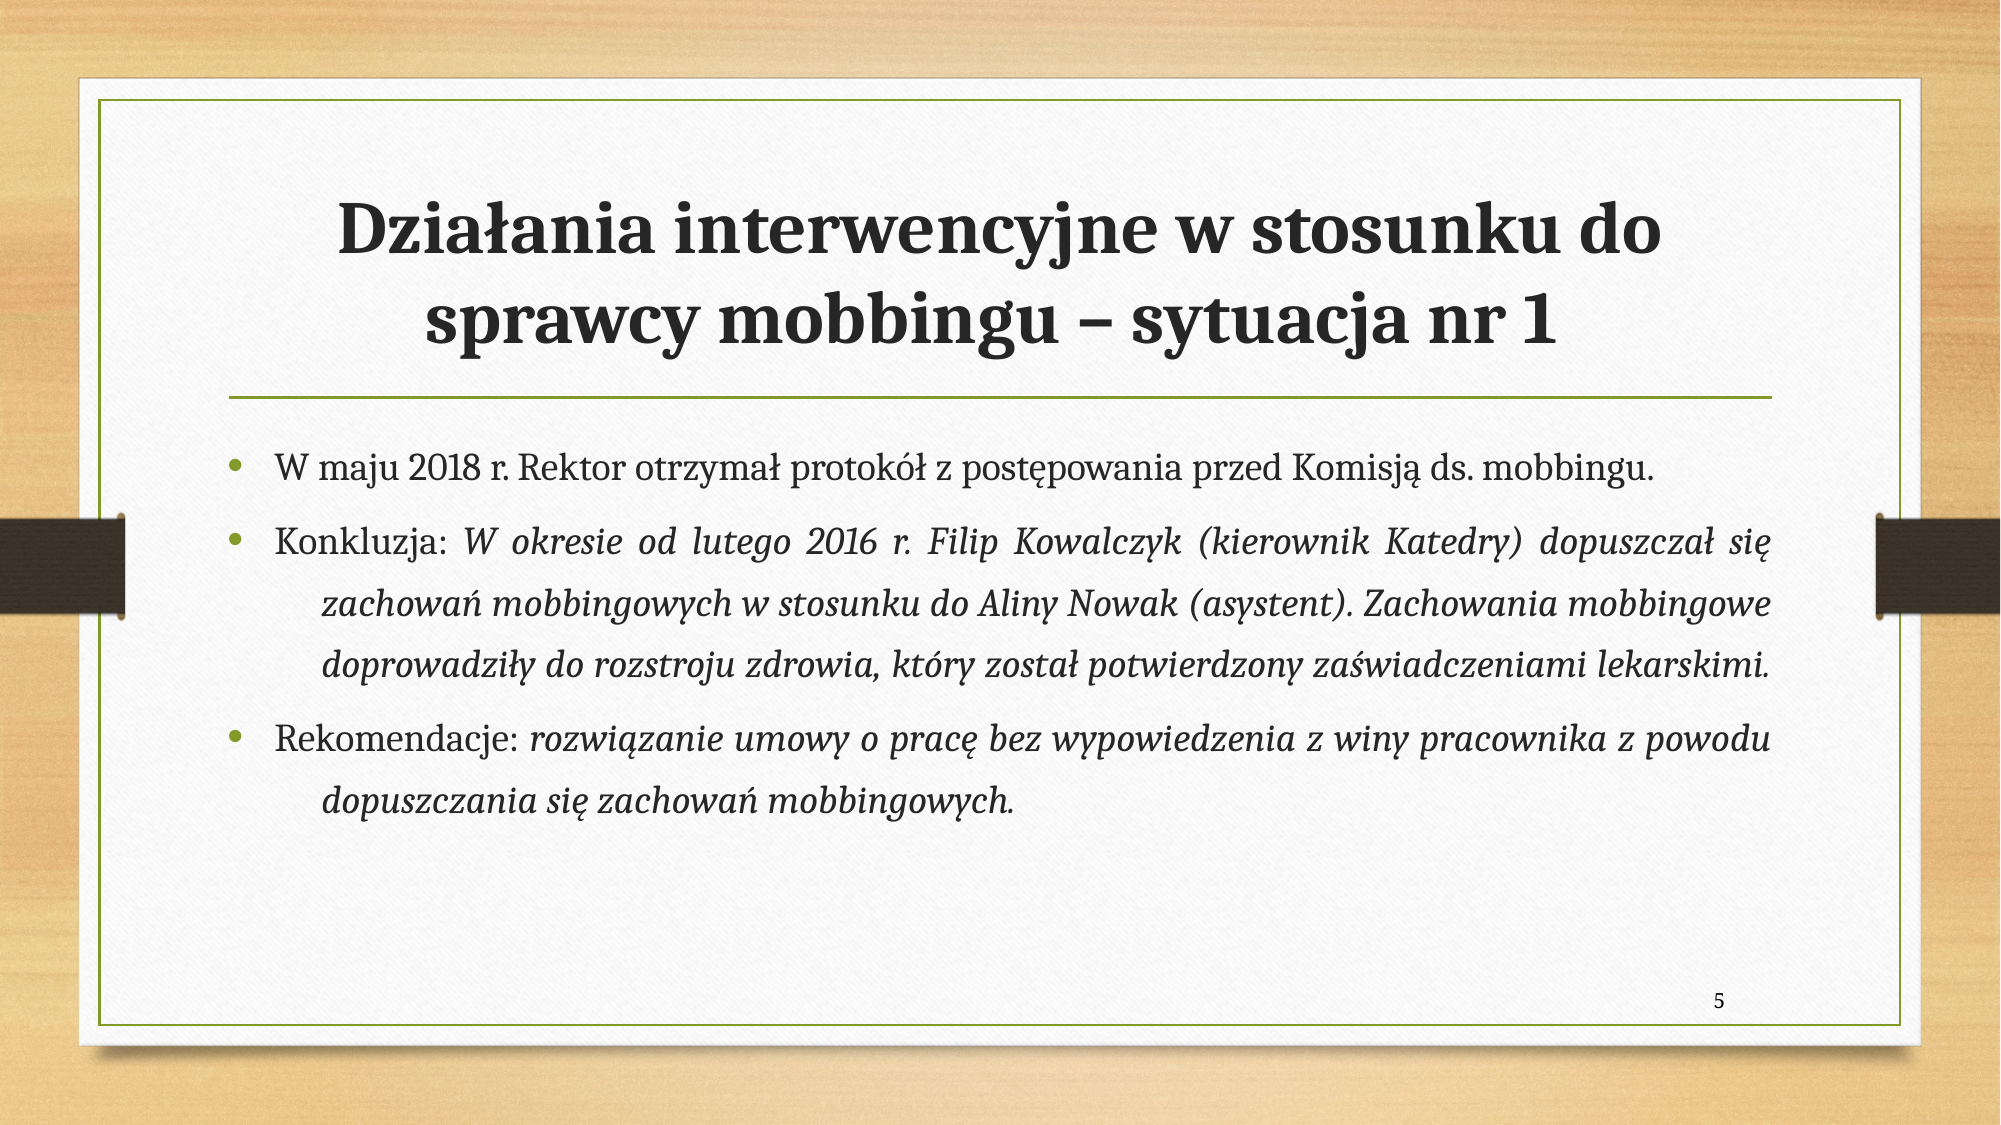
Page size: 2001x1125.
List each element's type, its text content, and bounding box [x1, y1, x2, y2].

title Działania interwencyjne w stosunku do sprawcy mobbingu – sytuacja nr 1 [212, 161, 1788, 376]
list W maju 2018 r. Rektor otrzymał protokół z postępowania przed Komisją ds. mobbingu. Konkluzja: W okresie od lutego 2016 r. Filip Kowalczyk (kierownik Katedry) dopuszczał się zachowań mobbingowych w stosunku do Aliny Nowak (asystent). Zachowania mobbingowe doprowadziły do rozstroju zdrowia, który został potwierdzony zaświadczeniami lekarskimi. Rekomendacje: rozwiązanie umowy o pracę bez wypowiedzenia z winy pracownika z powodu dopuszczania się zachowań mobbingowych. [212, 419, 1788, 964]
text_box [1698, 979, 1788, 1026]
